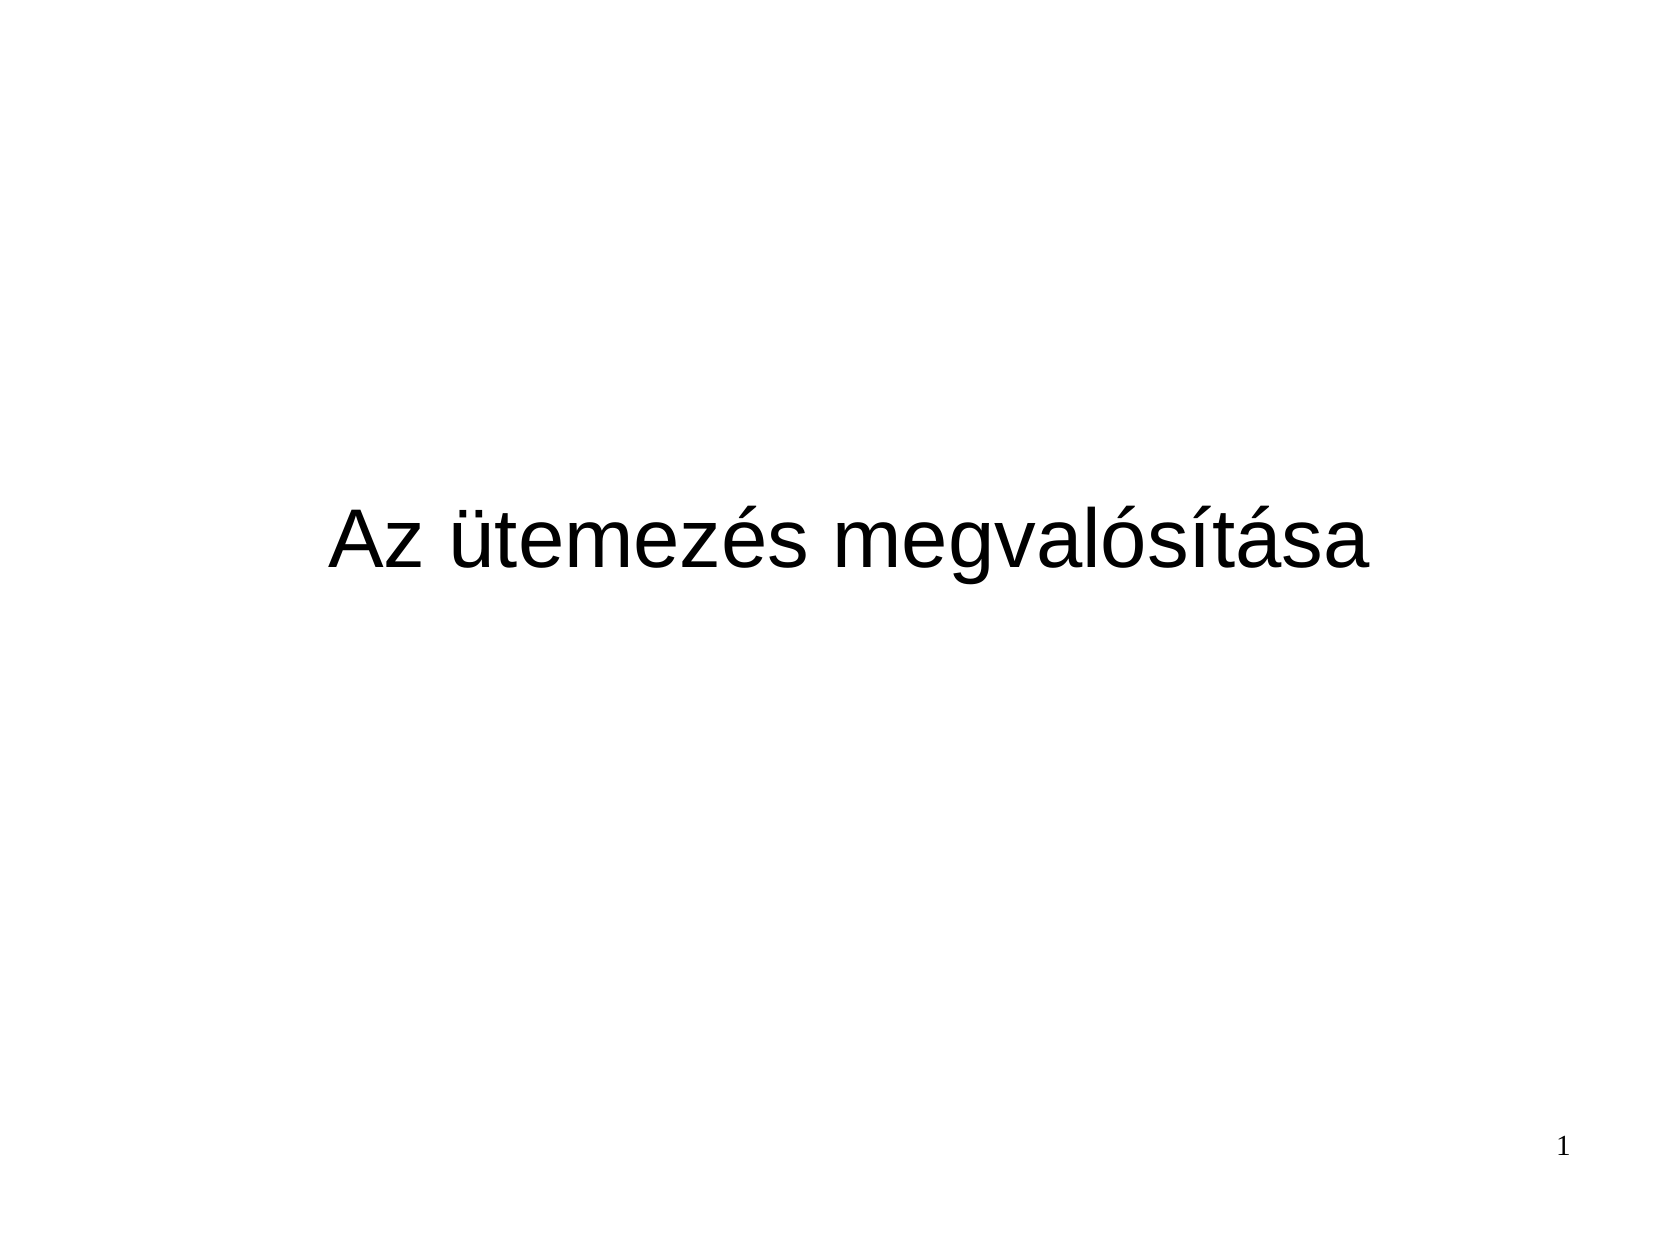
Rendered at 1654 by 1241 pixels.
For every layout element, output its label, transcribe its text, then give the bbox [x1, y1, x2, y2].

subtitle Az ütemezés megvalósítása [162, 476, 1536, 616]
